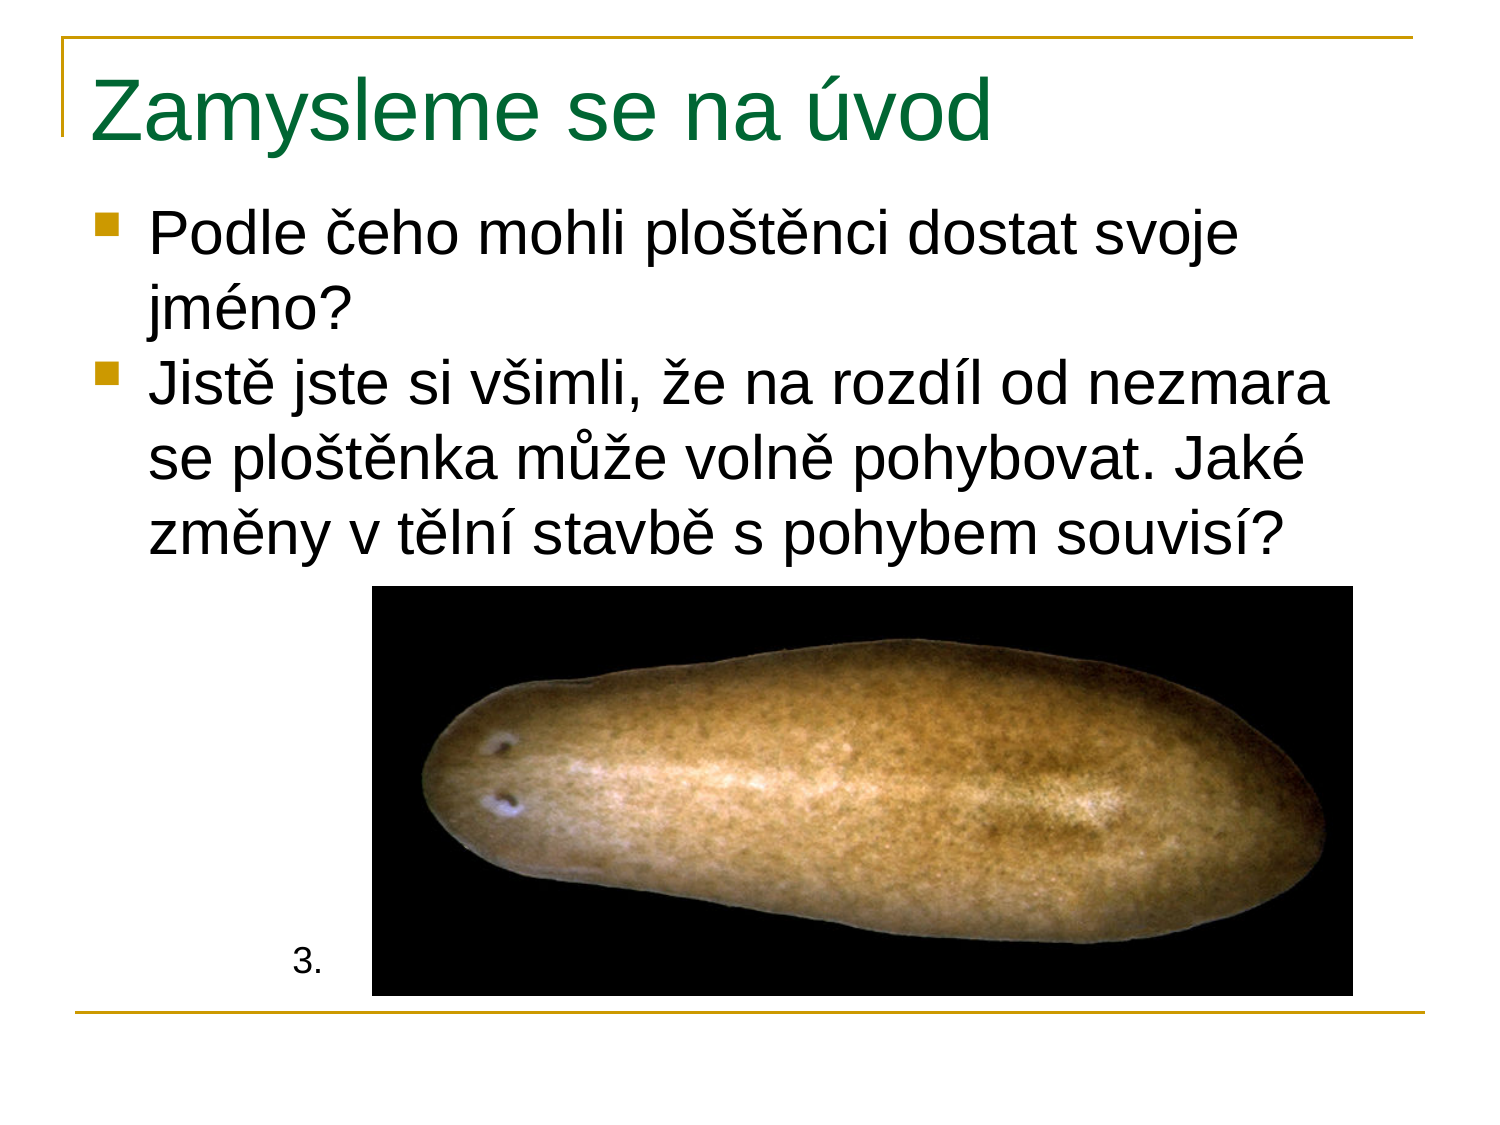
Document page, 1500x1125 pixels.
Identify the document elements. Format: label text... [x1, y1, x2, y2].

list Podle čeho mohli ploštěnci dostat svoje jméno? Jistě jste si všimli, že na rozdíl od nezmara se ploštěnka může volně pohybovat. Jaké změny v tělní stavbě s pohybem souvisí? [76, 184, 1427, 928]
text_box 3. [277, 928, 361, 990]
picture [372, 586, 1353, 996]
title Zamysleme se na úvod [75, 45, 1426, 233]
